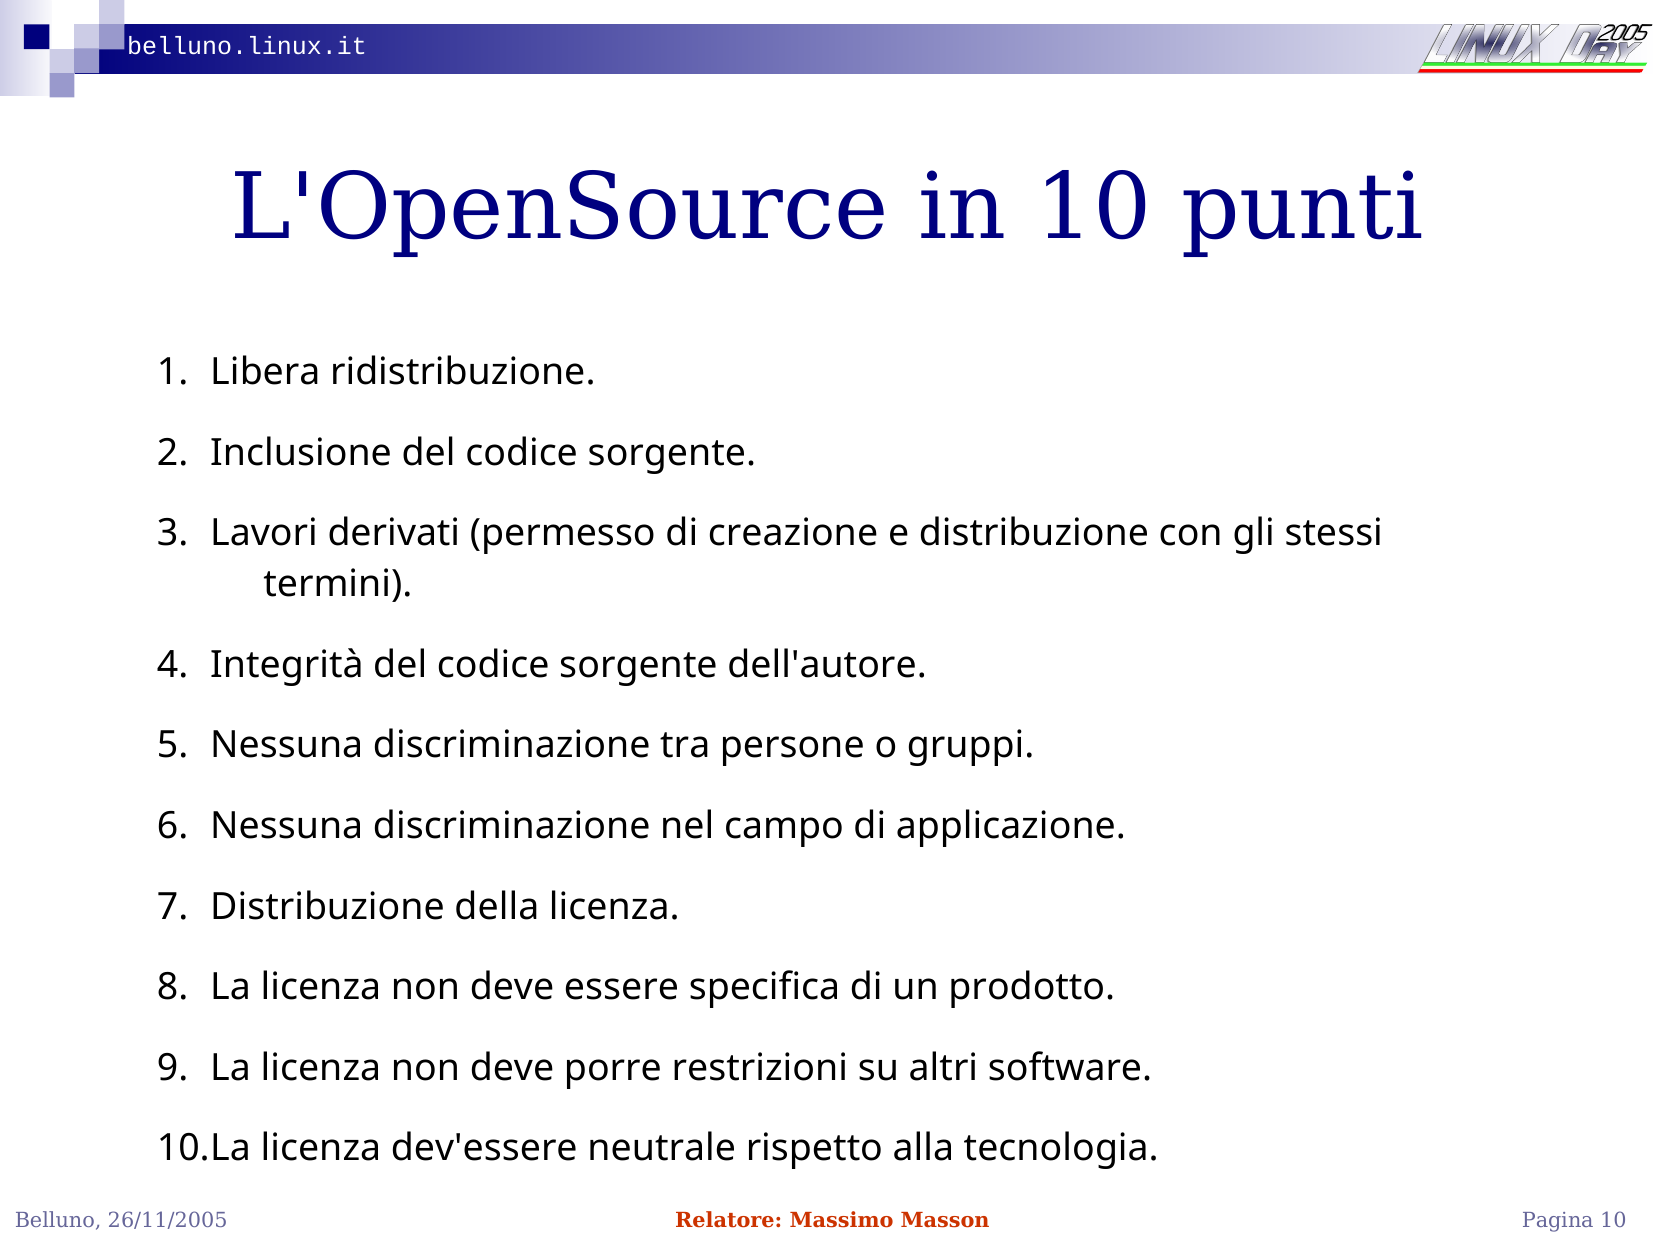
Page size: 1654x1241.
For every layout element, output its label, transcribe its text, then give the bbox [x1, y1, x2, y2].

picture [1417, 24, 1654, 73]
list Libera ridistribuzione. Inclusione del codice sorgente. Lavori derivati (permesso di creazione e distribuzione con gli stessi termini). Integrità del codice sorgente dell'autore. Nessuna discriminazione tra persone o gruppi. Nessuna discriminazione nel campo di applicazione. Distribuzione della licenza. La licenza non deve essere specifica di un prodotto. La licenza non deve porre restrizioni su altri software. La licenza dev'essere neutrale rispetto alla tecnologia. [121, 344, 1534, 1127]
title L'OpenSource in 10 punti [121, 102, 1534, 311]
